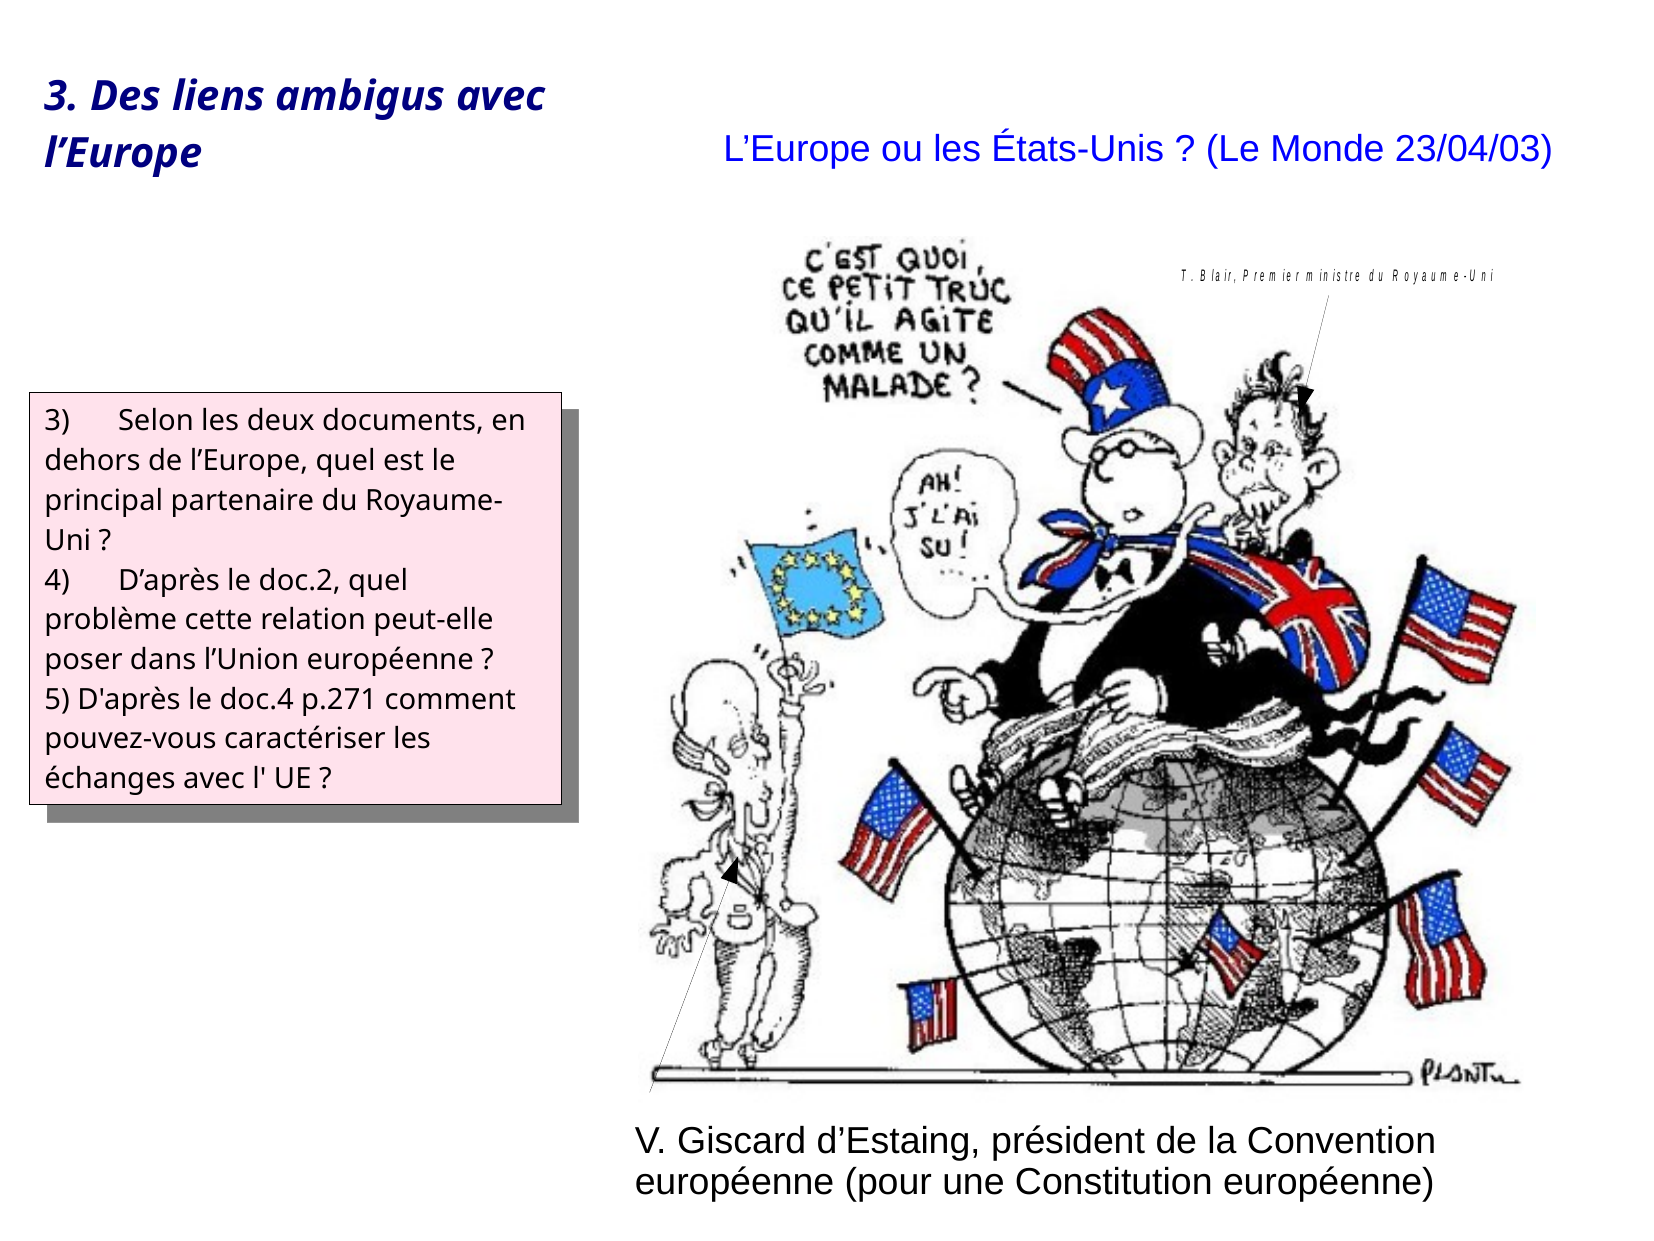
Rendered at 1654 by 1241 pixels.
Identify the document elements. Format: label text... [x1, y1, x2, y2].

text_box 3. Des liens ambigus avec l’Europe [29, 58, 602, 190]
picture [638, 236, 1654, 1105]
text_box 3) Selon les deux documents, en dehors de l’Europe, quel est le principal partenaire du Royaume-Uni ? 4) D’après le doc.2, quel problème cette relation peut-elle poser dans l’Union européenne ? 5) D'après le doc.4 p.271 comment pouvez-vous caractériser les échanges avec l' UE ? [29, 392, 562, 800]
text_box L’Europe ou les États-Unis ? (Le Monde 23/04/03) [708, 120, 1615, 178]
text_box V. Giscard d’Estaing, président de la Convention européenne (pour une Constitution européenne) [620, 1111, 1478, 1211]
